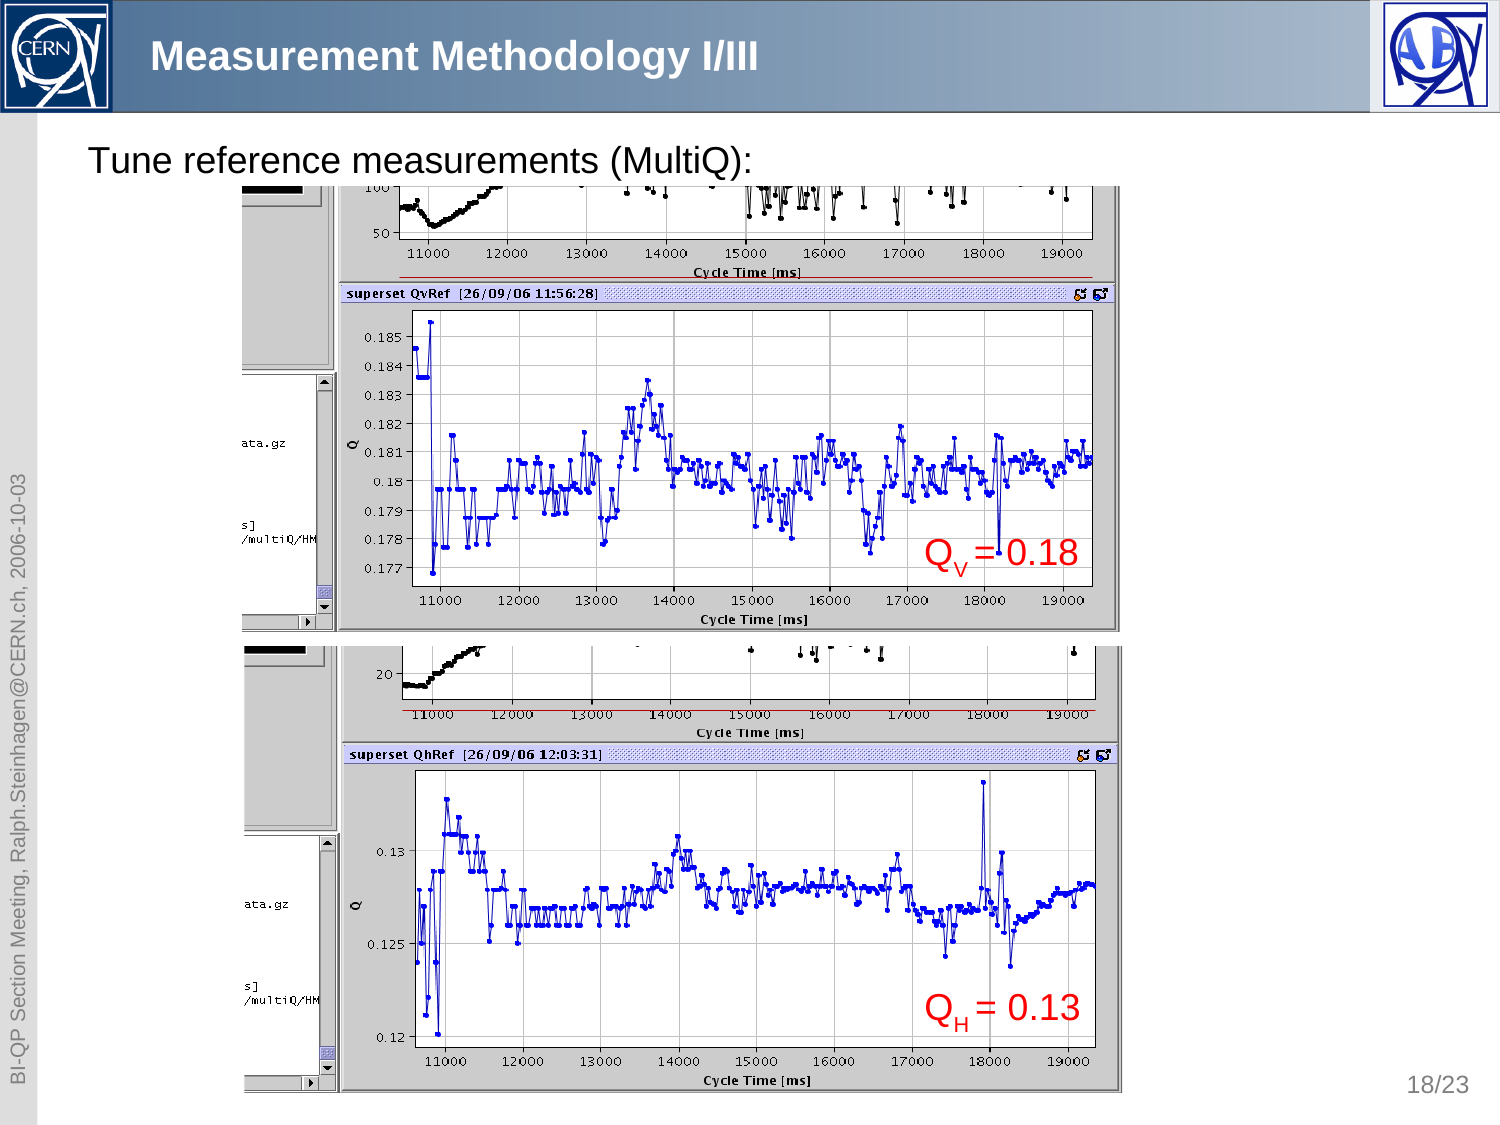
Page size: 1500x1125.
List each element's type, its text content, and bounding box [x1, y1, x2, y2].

title Measurement Methodology I/III [150, 0, 1201, 113]
picture [244, 646, 1123, 1093]
picture [1382, 1, 1489, 108]
text_box QV = 0.18 [909, 523, 1095, 590]
text_box QH = 0.13 [909, 978, 1096, 1045]
picture [0, 0, 113, 113]
list Tune reference measurements (MultiQ): [87, 137, 1438, 1030]
